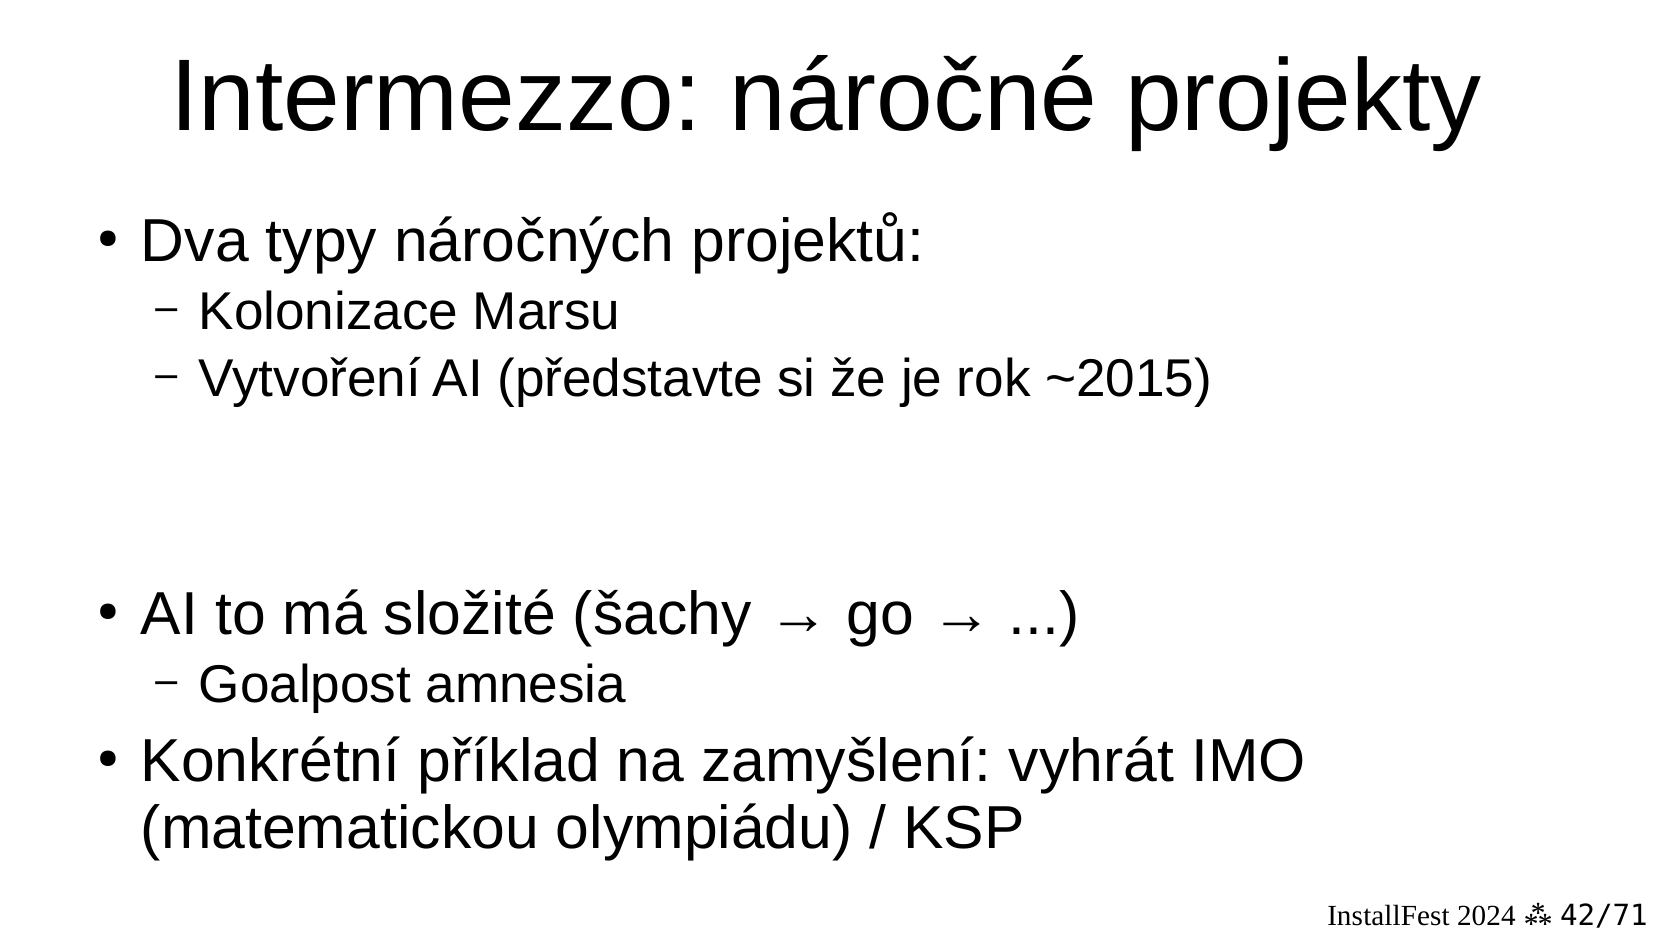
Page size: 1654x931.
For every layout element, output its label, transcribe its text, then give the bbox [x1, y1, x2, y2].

title Intermezzo: náročné projekty [82, 38, 1571, 153]
list Dva typy náročných projektů: Kolonizace Marsu Vytvoření AI (představte si že je rok ~2015) AI to má složité (šachy → go → ...) Goalpost amnesia Konkrétní příklad na zamyšlení: vyhrát IMO (matematickou olympiádu) / KSP [82, 206, 1571, 865]
